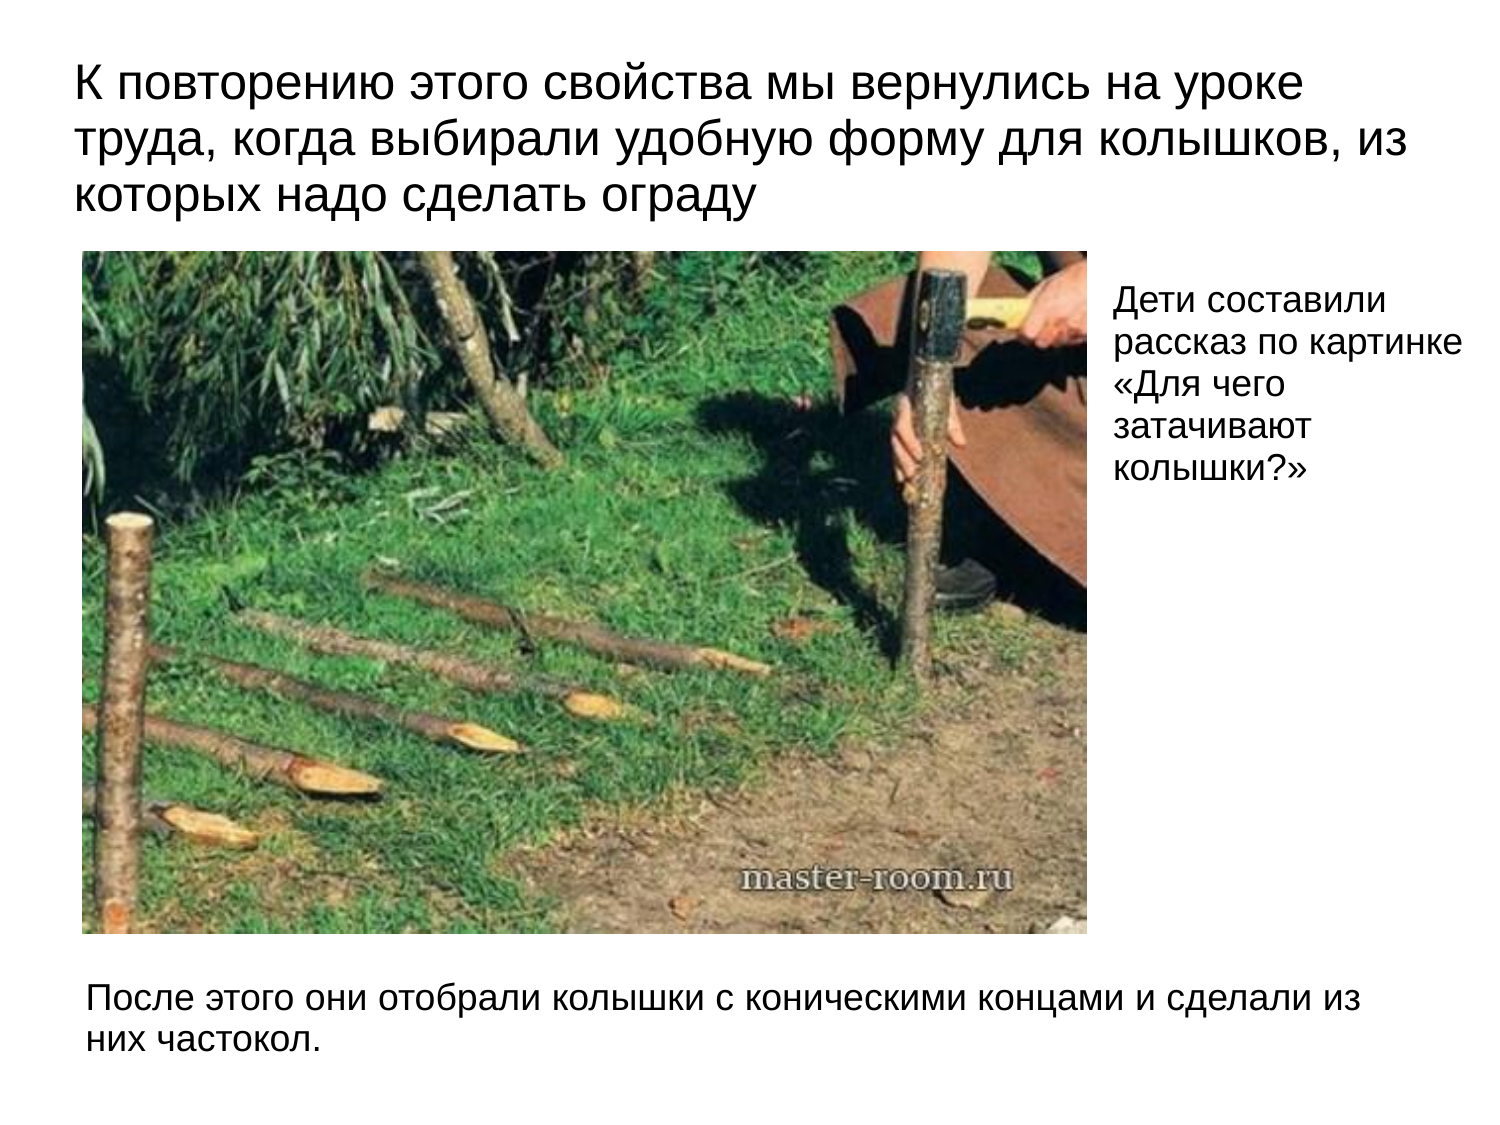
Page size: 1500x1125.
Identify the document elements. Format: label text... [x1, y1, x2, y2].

picture [82, 251, 1087, 934]
text_box К повторению этого свойства мы вернулись на уроке труда, когда выбирали удобную форму для колышков, из которых надо сделать ограду [59, 47, 1441, 230]
text_box Дети составили рассказ по картинке «Для чего затачивают колышки?» [1098, 271, 1500, 497]
text_box После этого они отобрали колышки с коническими концами и сделали из них частокол. [70, 968, 1441, 1068]
